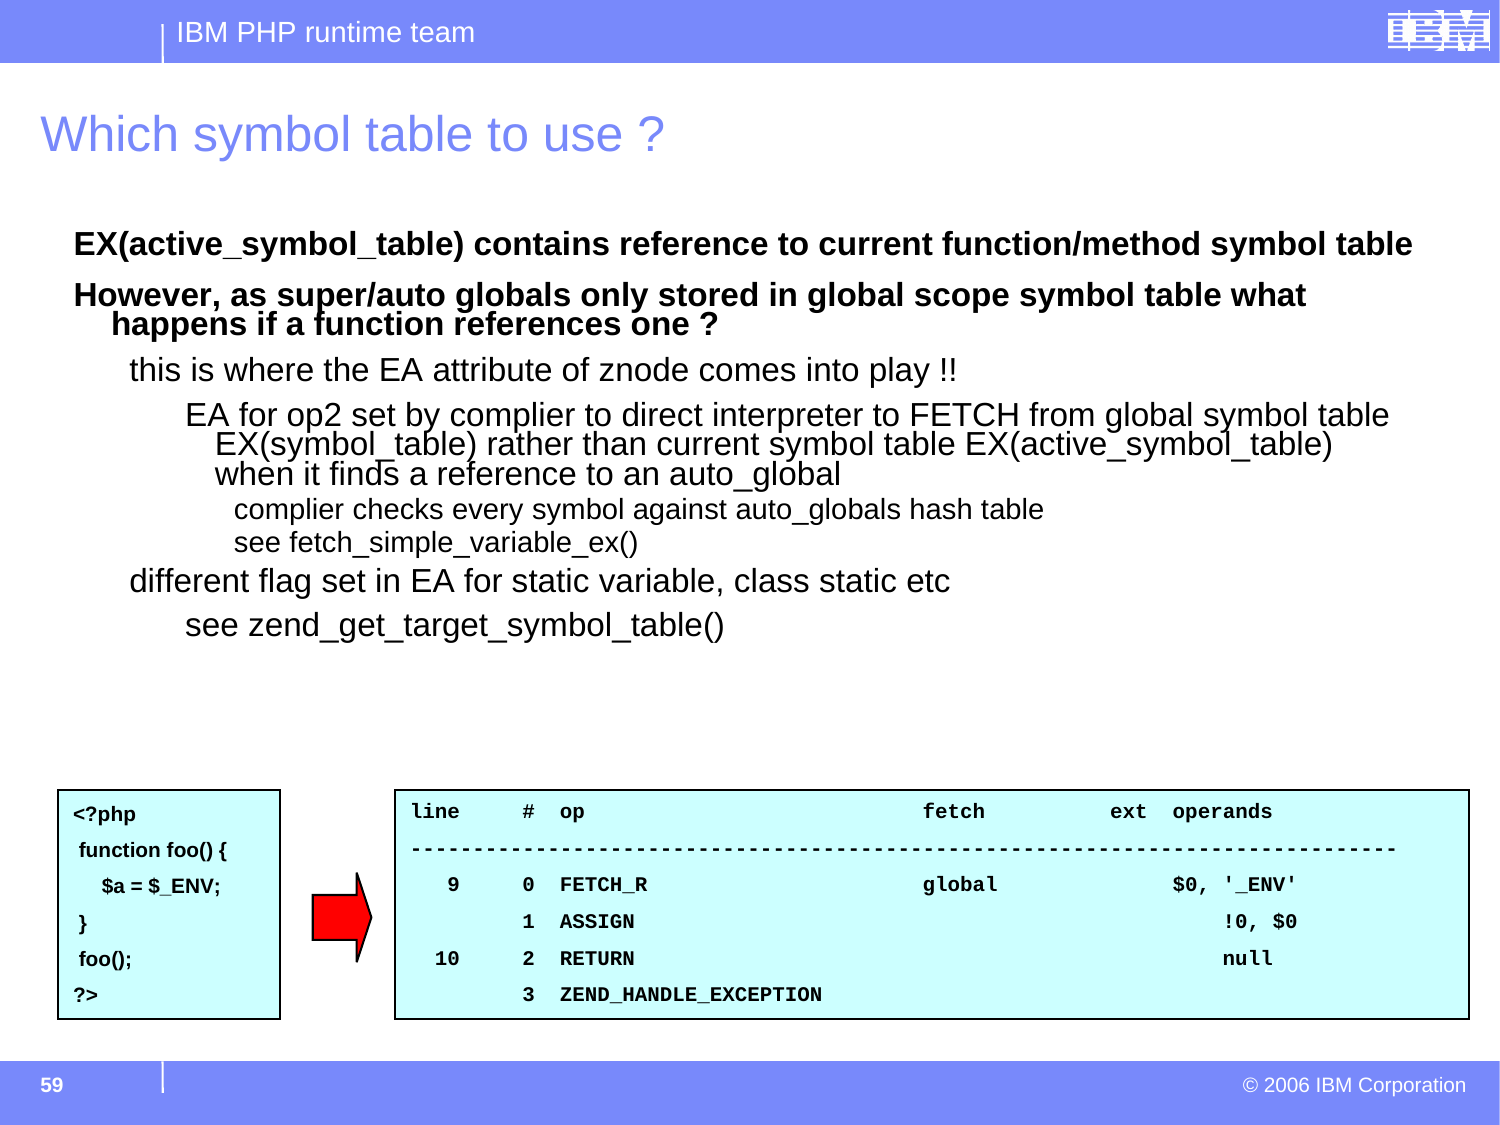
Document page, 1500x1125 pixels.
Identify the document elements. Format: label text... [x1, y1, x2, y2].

text_box [312, 872, 372, 963]
title Which symbol table to use ? [25, 61, 1378, 225]
text_box <?php function foo() { $a = $_ENV; } foo(); ?> [58, 790, 280, 1019]
list EX(active_symbol_table) contains reference to current function/method symbol table However, as super/auto globals only stored in global scope symbol table what happens if a function references one ? this is where the EA attribute of znode comes into play !! EA for op2 set by complier to direct interpreter to FETCH from global symbol table EX(symbol_table) rather than current symbol table EX(active_symbol_table) when it finds a reference to an auto_global complier checks every symbol against auto_globals hash table see fetch_simple_variable_ex()‏ different flag set in EA for static variable, class static etc see zend_get_target_symbol_table() [58, 224, 1438, 809]
text_box line # op fetch ext operands ------------------------------------------------------------------------------- 9 0 FETCH_R global $0, '_ENV' 1 ASSIGN !0, $0 10 2 RETURN null 3 ZEND_HANDLE_EXCEPTION [395, 790, 1469, 1019]
